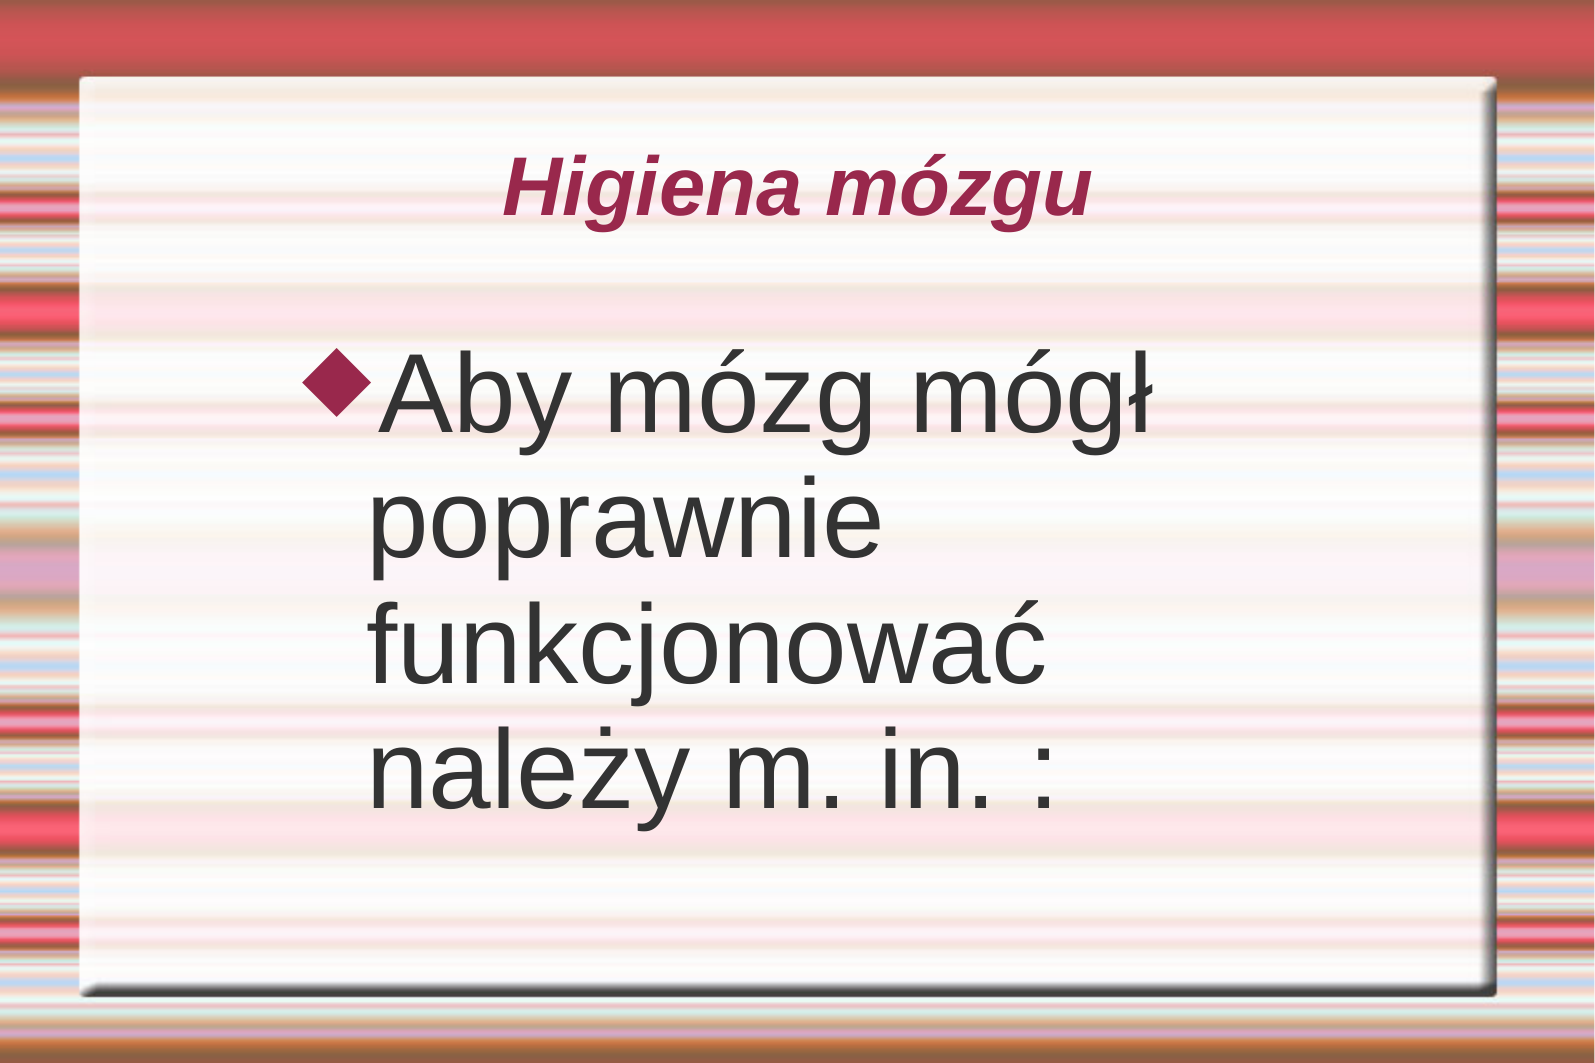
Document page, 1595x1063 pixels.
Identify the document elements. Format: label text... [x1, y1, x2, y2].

picture [0, 0, 1595, 1063]
title Higiena mózgu [117, 98, 1479, 276]
list Aby mózg mógł poprawnie funkcjonować należy m. in. : [283, 330, 1359, 971]
